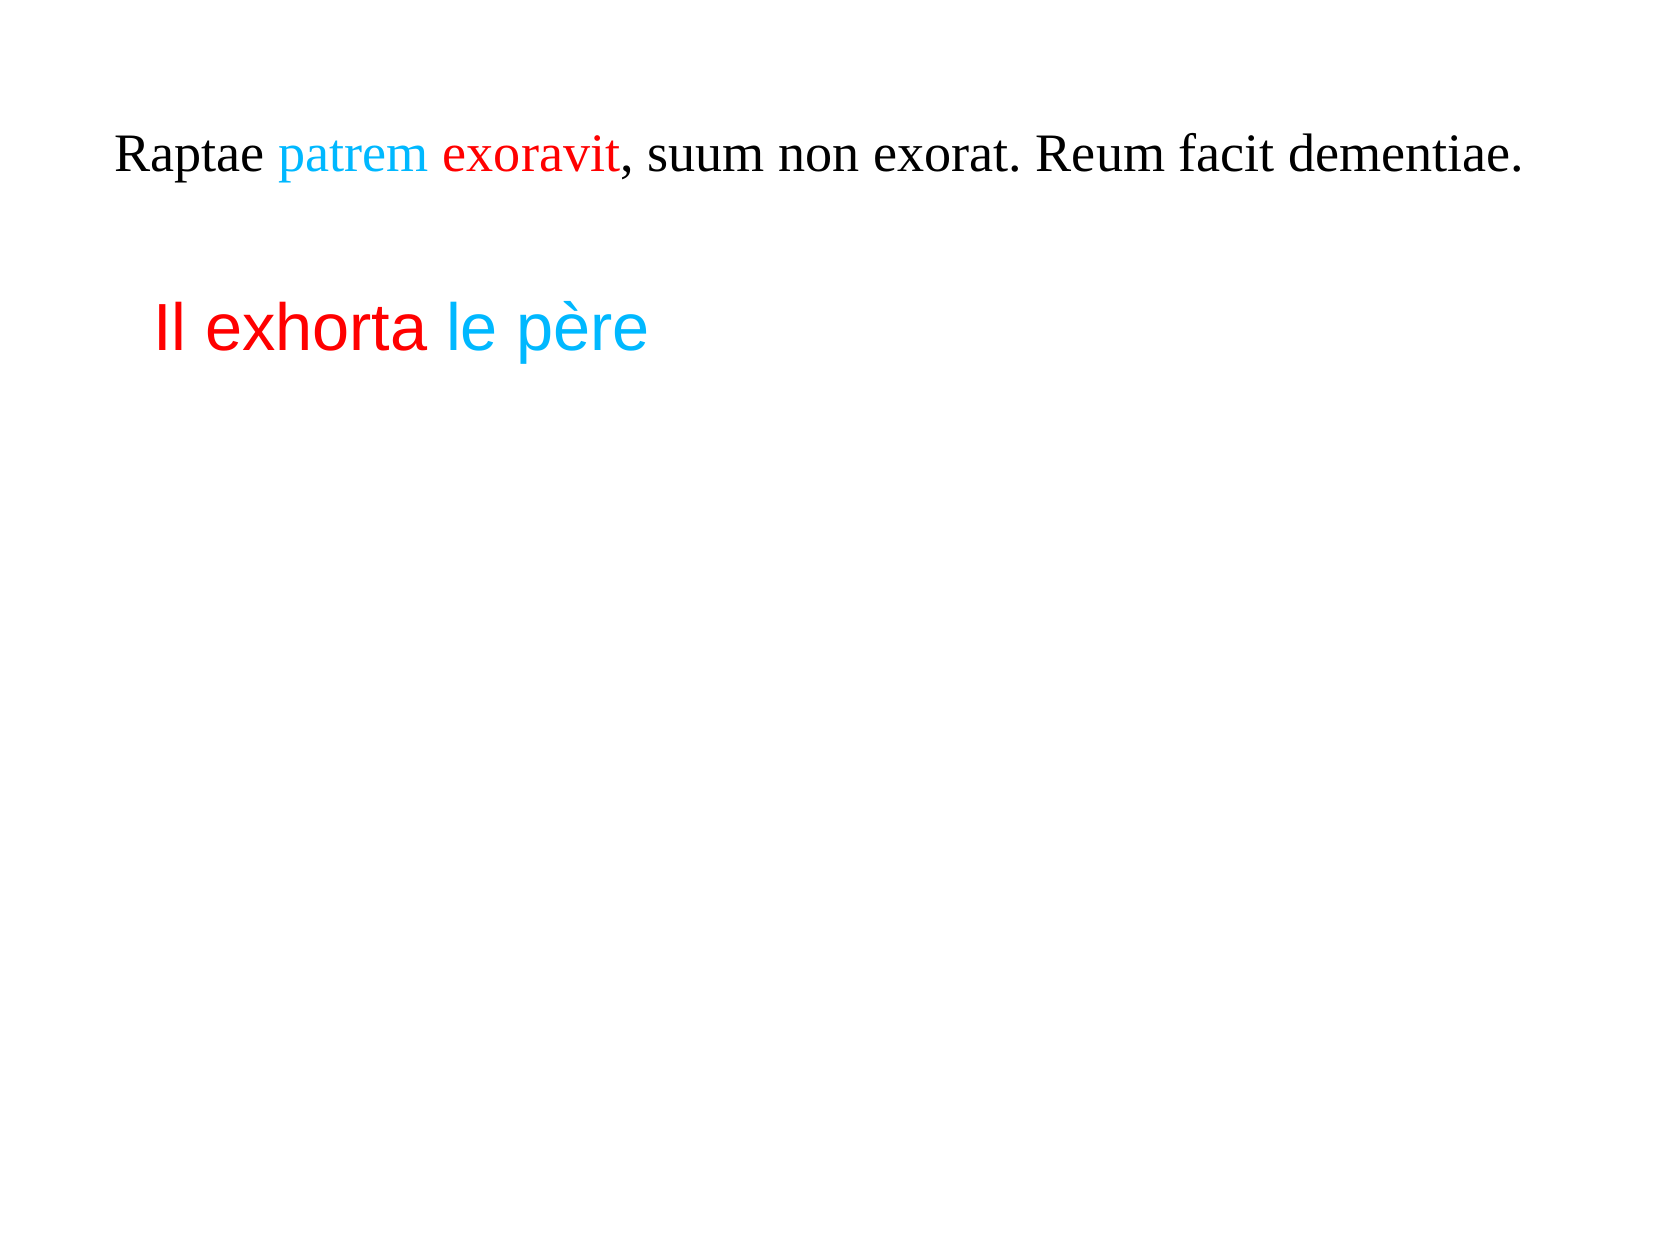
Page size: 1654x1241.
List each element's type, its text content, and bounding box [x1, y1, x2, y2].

title Raptae patrem exoravit, suum non exorat. Reum facit dementiae. [82, 49, 1571, 257]
list Il exhorta le père [82, 290, 1571, 1010]
